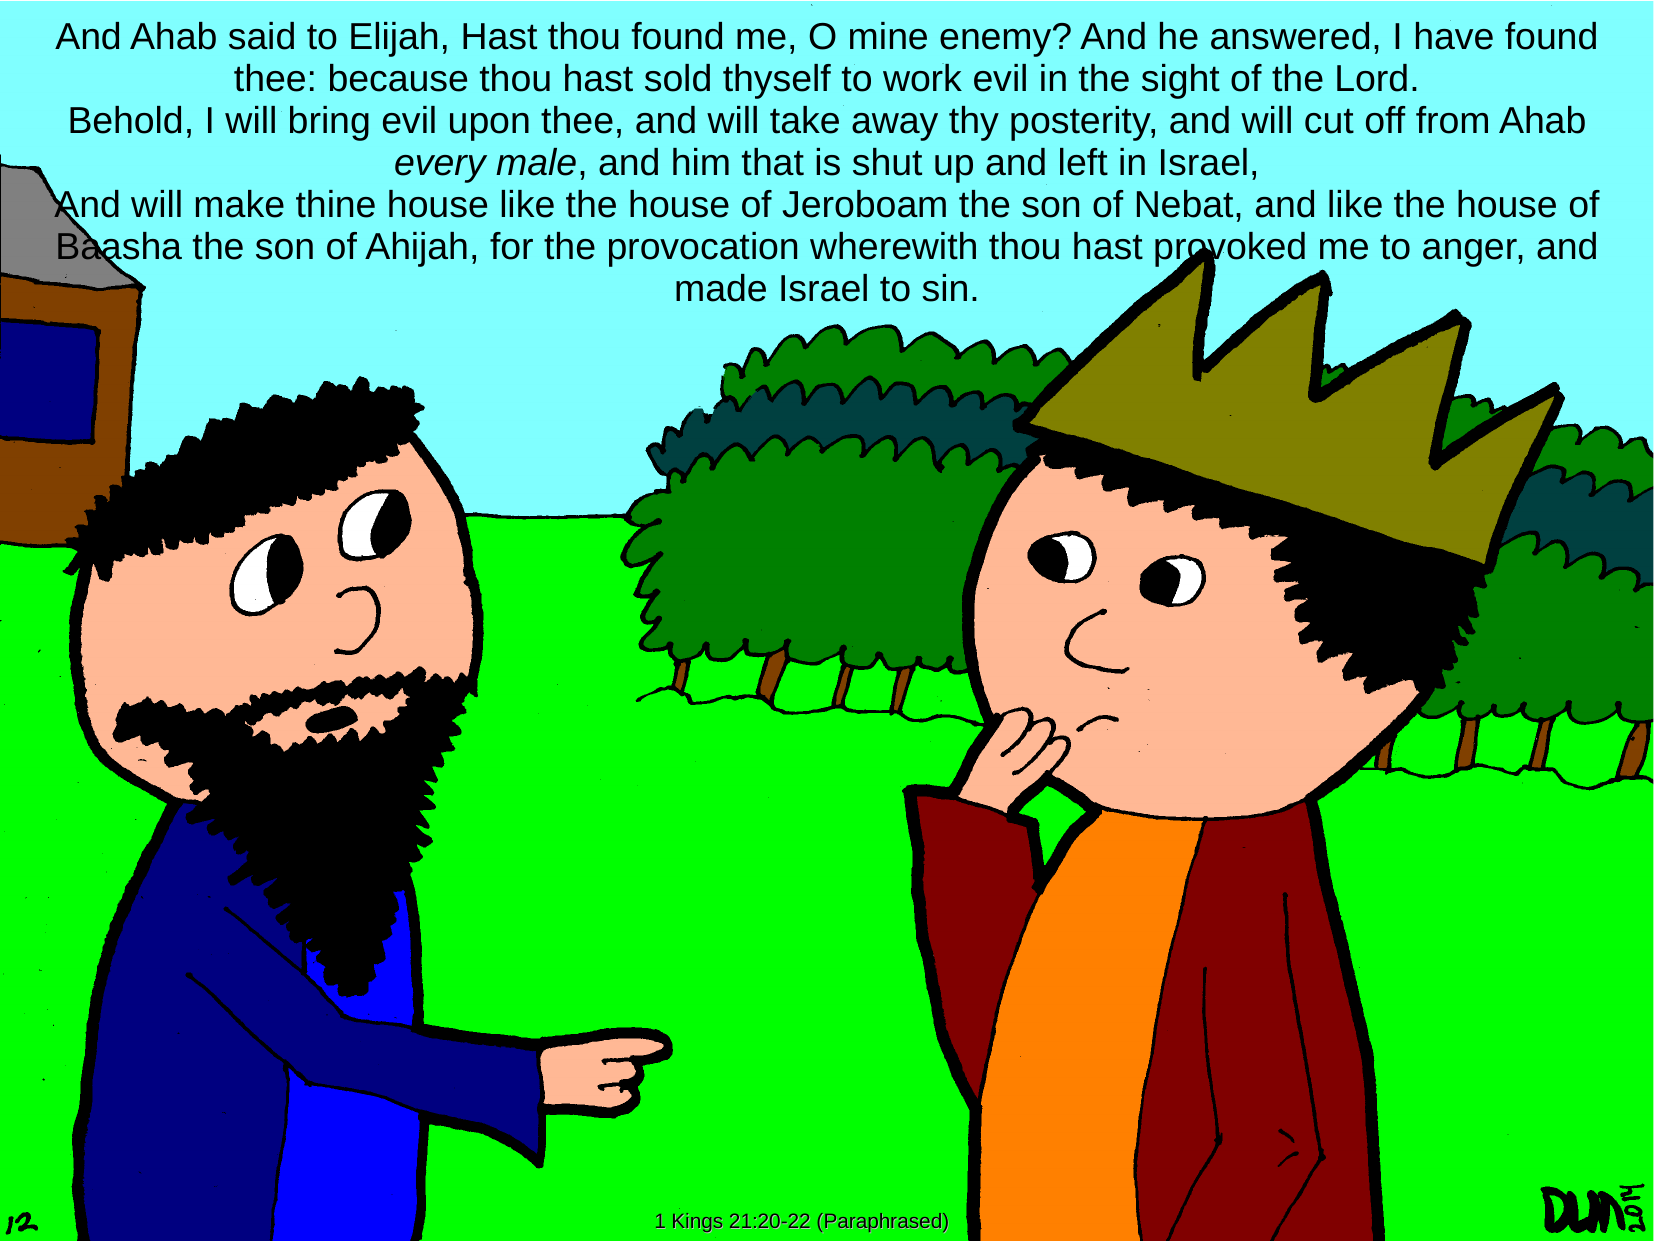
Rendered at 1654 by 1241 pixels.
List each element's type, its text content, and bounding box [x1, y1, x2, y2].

picture [0, 1, 1654, 1241]
text_box 1 Kings 21:20-22 (Paraphrased) [639, 1202, 970, 1241]
text_box And Ahab said to Elijah, Hast thou found me, O mine enemy? And he answered, I have found thee: because thou hast sold thyself to work evil in the sight of the Lord. Behold, I will bring evil upon thee, and will take away thy posterity, and will cut off from Ahab every male, and him that is shut up and left in Israel, And will make thine house like the house of Jeroboam the son of Nebat, and like the house of Baasha the son of Ahijah, for the provocation wherewith thou hast provoked me to anger, and made Israel to sin. [13, 8, 1641, 318]
